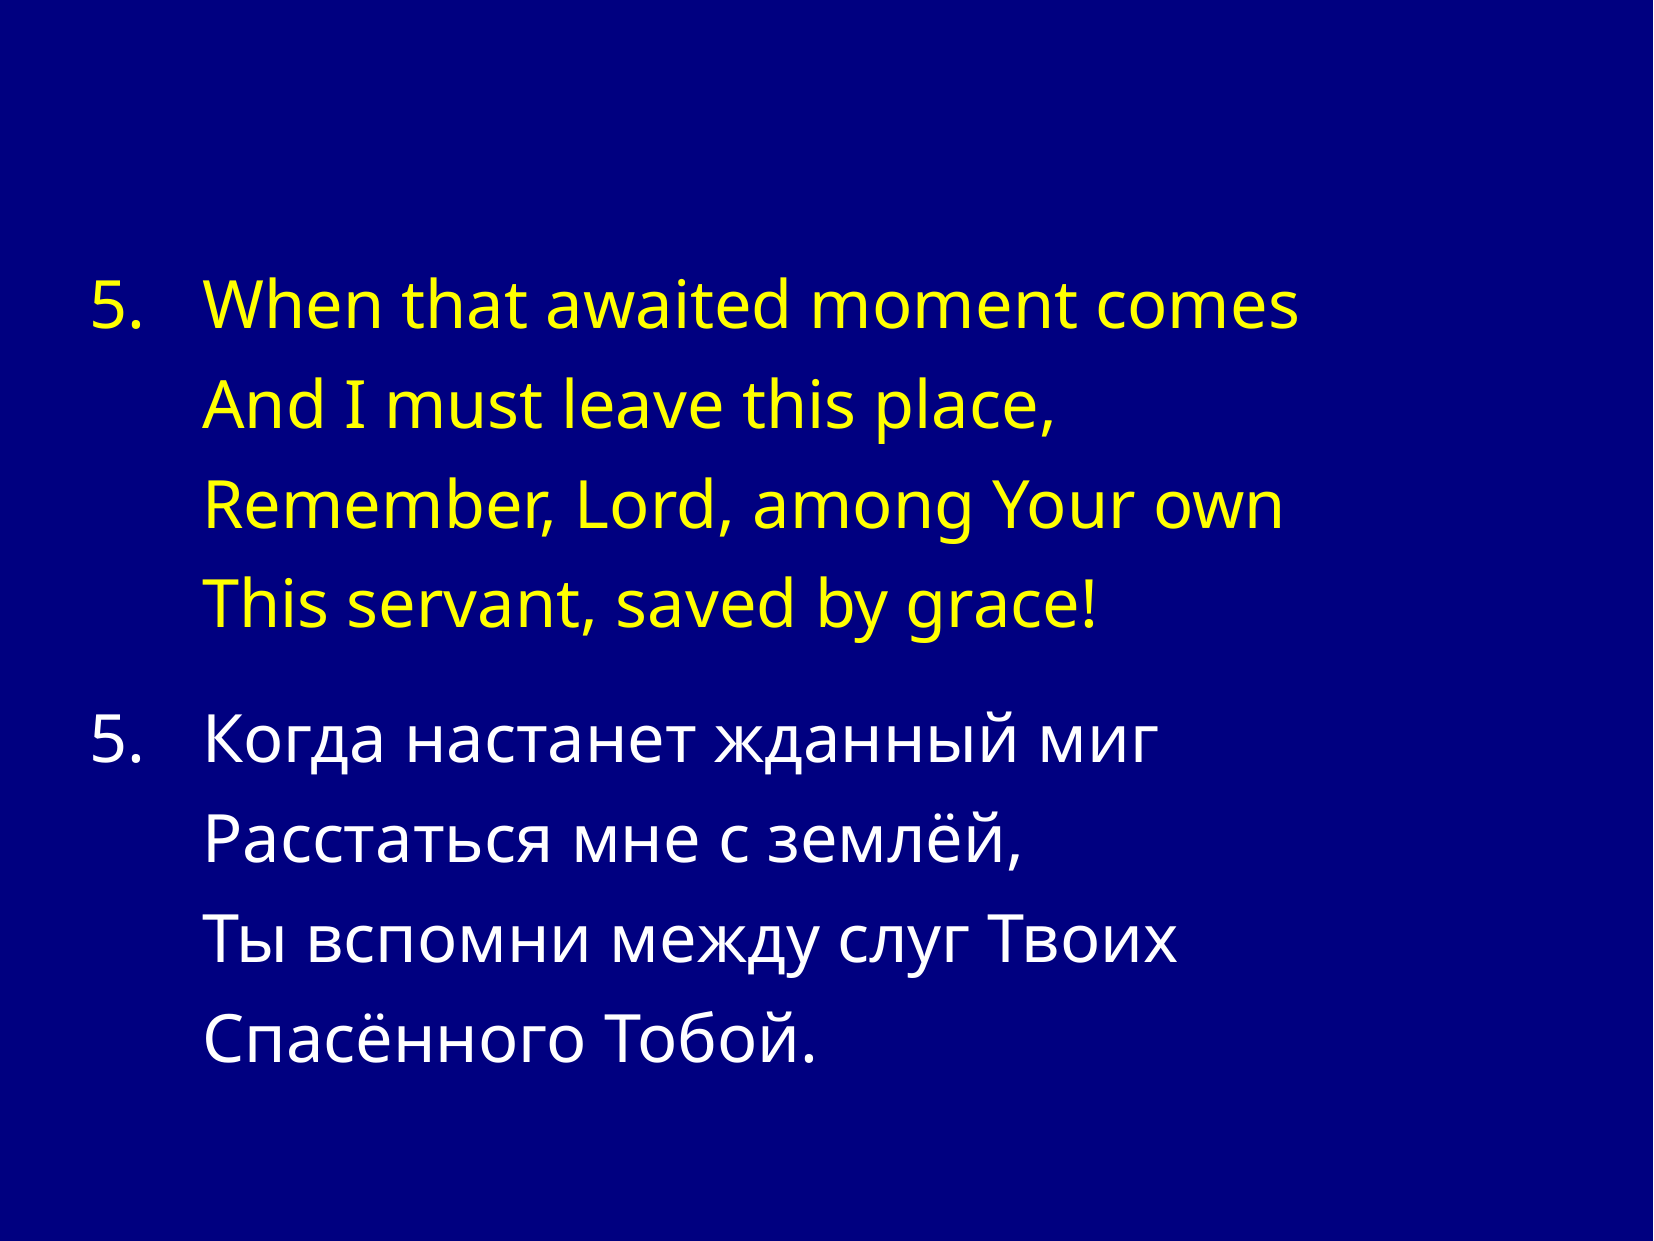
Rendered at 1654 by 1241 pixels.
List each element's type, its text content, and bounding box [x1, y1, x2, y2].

text_box 5. When that awaited moment comes And I must leave this place, Remember, Lord, among Your own This servant, saved by grace! [75, 150, 1576, 638]
text_box 5. Когда настанет жданный миг Расстаться мне с землёй, Ты вспомни между слуг Твоих Спасённого Тобой. [75, 675, 1576, 1163]
